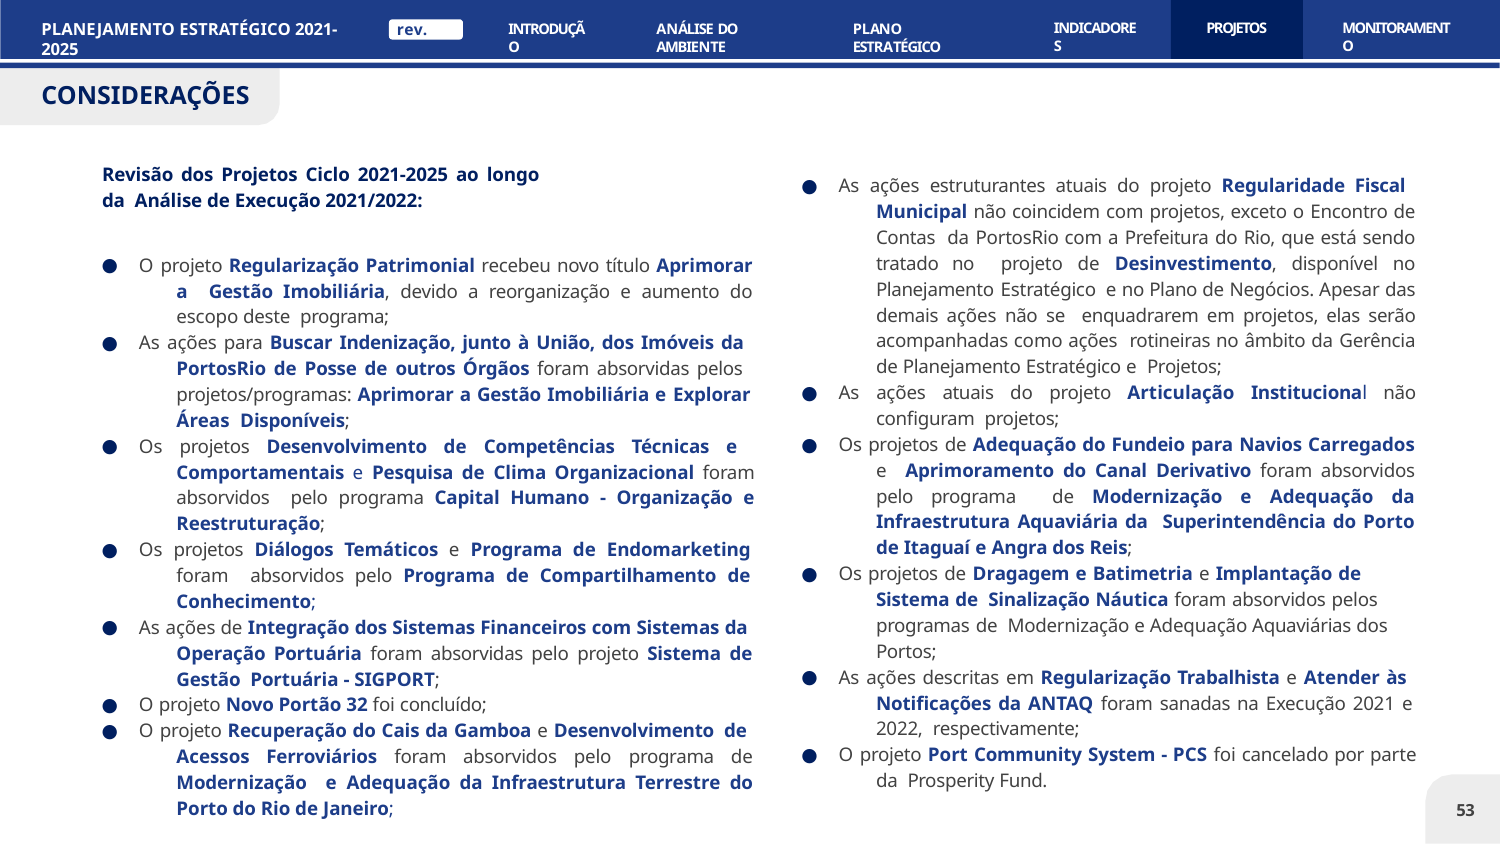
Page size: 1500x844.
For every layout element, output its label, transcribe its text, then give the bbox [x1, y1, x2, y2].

text_box PROJETOS [1204, 16, 1272, 39]
text_box MONITORAMENTO [1340, 16, 1453, 39]
text_box CONSIDERAÇÕES [39, 77, 263, 110]
text_box rev. 2022 [394, 17, 457, 41]
text_box [0, 62, 1500, 126]
text_box [0, 0, 1500, 59]
text_box As ações estruturantes atuais do projeto Regularidade Fiscal Municipal não coincidem com projetos, exceto o Encontro de Contas da PortosRio com a Prefeitura do Rio, que está sendo tratado no projeto de Desinvestimento, disponível no Planejamento Estratégico e no Plano de Negócios. Apesar das demais ações não se enquadrarem em projetos, elas serão acompanhadas como ações rotineiras no âmbito da Gerência de Planejamento Estratégico e Projetos; As ações atuais do projeto Articulação Institucional não conﬁguram projetos; Os projetos de Adequação do Fundeio para Navios Carregados e Aprimoramento do Canal Derivativo foram absorvidos pelo programa de Modernização e Adequação da Infraestrutura Aquaviária da Superintendência do Porto de Itaguaí e Angra dos Reis; Os projetos de Dragagem e Batimetria e Implantação de Sistema de Sinalização Náutica foram absorvidos pelos programas de Modernização e Adequação Aquaviárias dos Portos; As ações descritas em Regularização Trabalhista e Atender às Notiﬁcações da ANTAQ foram sanadas na Execução 2021 e 2022, respectivamente; O projeto Port Community System - PCS foi cancelado por parte da Prosperity Fund. [797, 168, 1418, 742]
text_box 41 [1450, 799, 1480, 823]
text_box INTRODUÇÃO [506, 17, 589, 40]
text_box INDICADORES [1051, 16, 1137, 39]
text_box PLANO ESTRATÉGICO [850, 17, 982, 40]
text_box PLANEJAMENTO ESTRATÉGICO 2021-2025 [39, 16, 374, 41]
text_box [1425, 774, 1500, 844]
text_box Revisão dos Projetos Ciclo 2021-2025 ao longo da Análise de Execução 2021/2022: [99, 157, 552, 214]
text_box ANÁLISE DO AMBIENTE [654, 17, 796, 40]
text_box O projeto Regularização Patrimonial recebeu novo título Aprimorar a Gestão Imobiliária, devido a reorganização e aumento do escopo deste programa; As ações para Buscar Indenização, junto à União, dos Imóveis da PortosRio de Posse de outros Órgãos foram absorvidas pelos projetos/programas: Aprimorar a Gestão Imobiliária e Explorar Áreas Disponíveis; Os projetos Desenvolvimento de Competências Técnicas e Comportamentais e Pesquisa de Clima Organizacional foram absorvidos pelo programa Capital Humano - Organização e Reestruturação; Os projetos Diálogos Temáticos e Programa de Endomarketing foram absorvidos pelo Programa de Compartilhamento de Conhecimento; As ações de Integração dos Sistemas Financeiros com Sistemas da Operação Portuária foram absorvidas pelo projeto Sistema de Gestão Portuária - SIGPORT; O projeto Novo Portão 32 foi concluído; O projeto Recuperação do Cais da Gamboa e Desenvolvimento de Acessos Ferroviários foram absorvidos pelo programa de Modernização e Adequação da Infraestrutura Terrestre do Porto do Rio de Janeiro; [97, 248, 756, 744]
